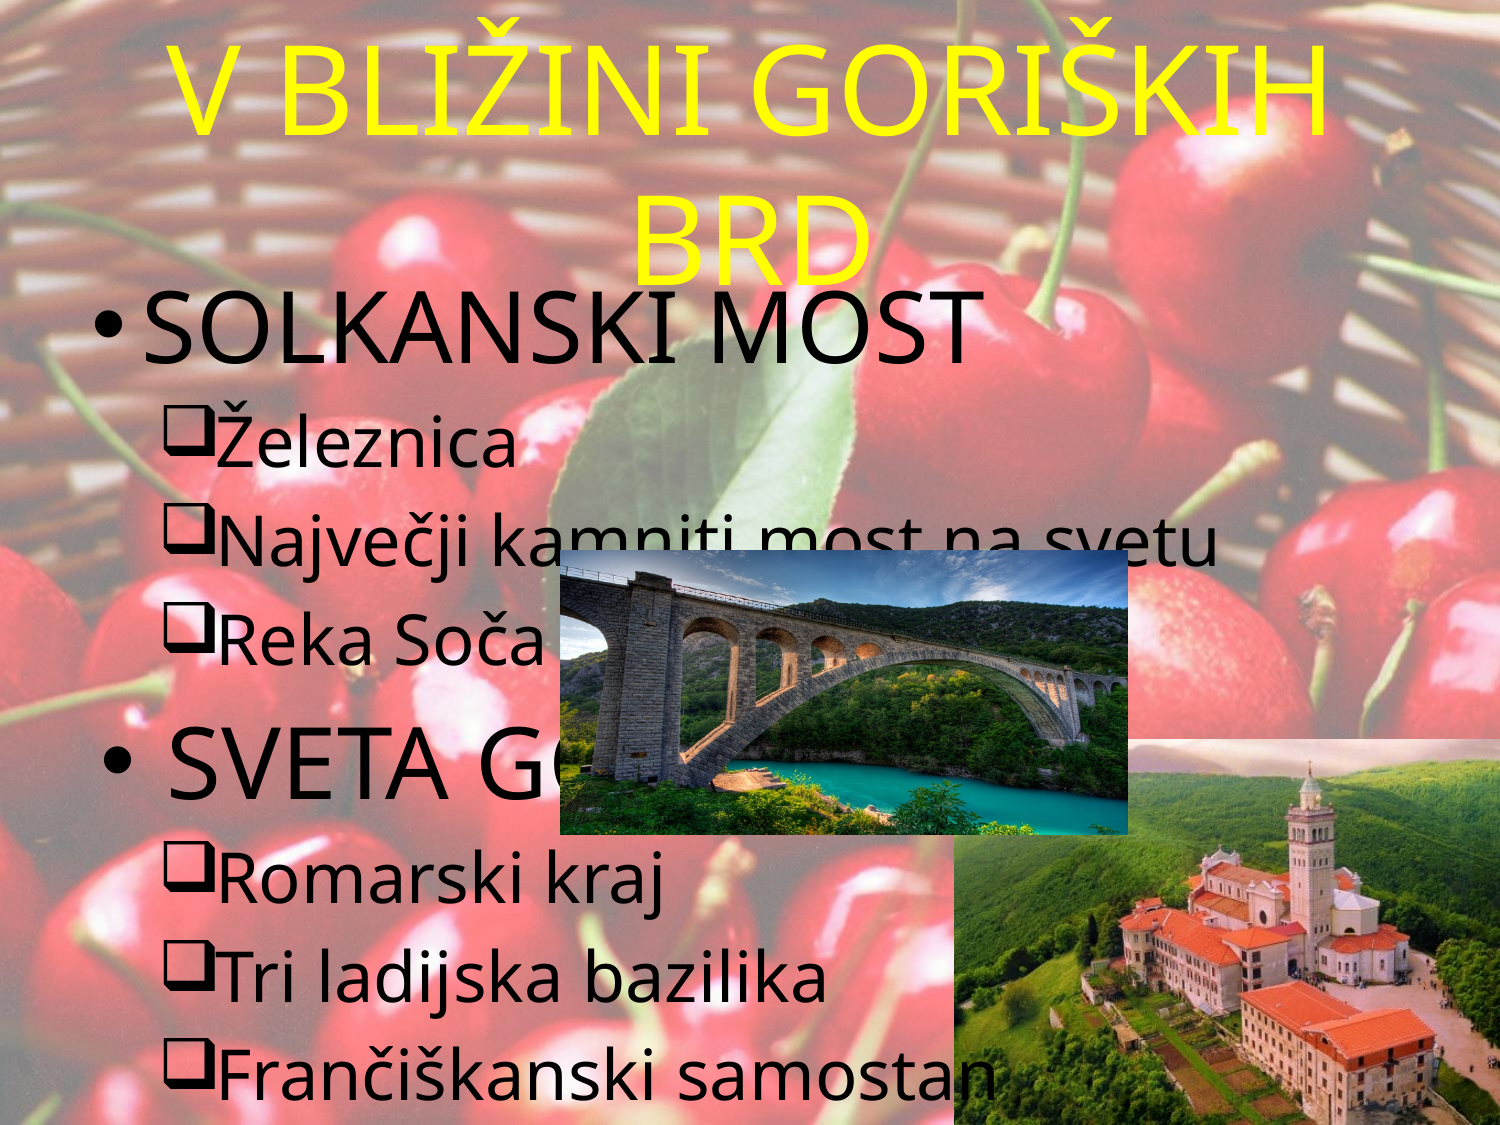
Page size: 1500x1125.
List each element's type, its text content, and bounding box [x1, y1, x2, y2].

title V BLIŽINI GORIŠKIH BRD [76, 66, 1427, 254]
picture [862, 54, 909, 66]
list SOLKANSKI MOST Železnica Največji kamniti most na svetu Reka Soča SVETA GORA Romarski kraj Tri ladijska bazilika Frančiškanski samostan [76, 255, 1427, 1125]
picture [296, 55, 333, 66]
picture [958, 55, 992, 66]
picture [0, 0, 1500, 1125]
picture [560, 550, 1128, 835]
